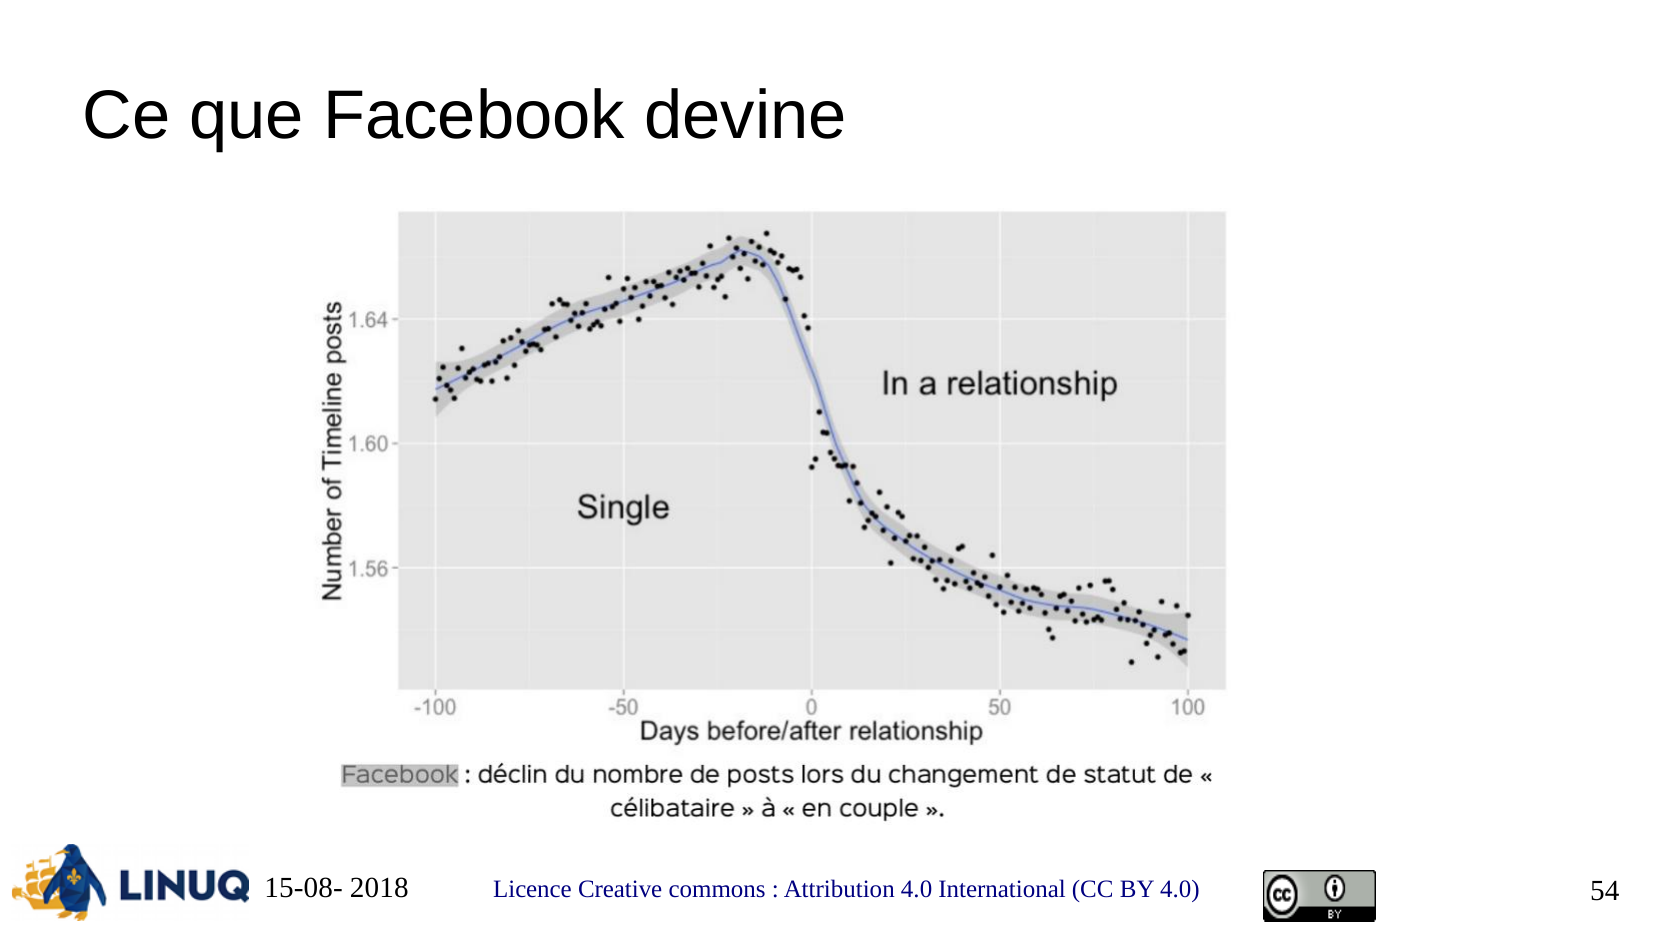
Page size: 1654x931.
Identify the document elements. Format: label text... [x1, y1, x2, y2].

picture [11, 844, 249, 921]
picture [1263, 870, 1376, 922]
picture [259, 192, 1317, 839]
title Ce que Facebook devine [82, 37, 1571, 193]
